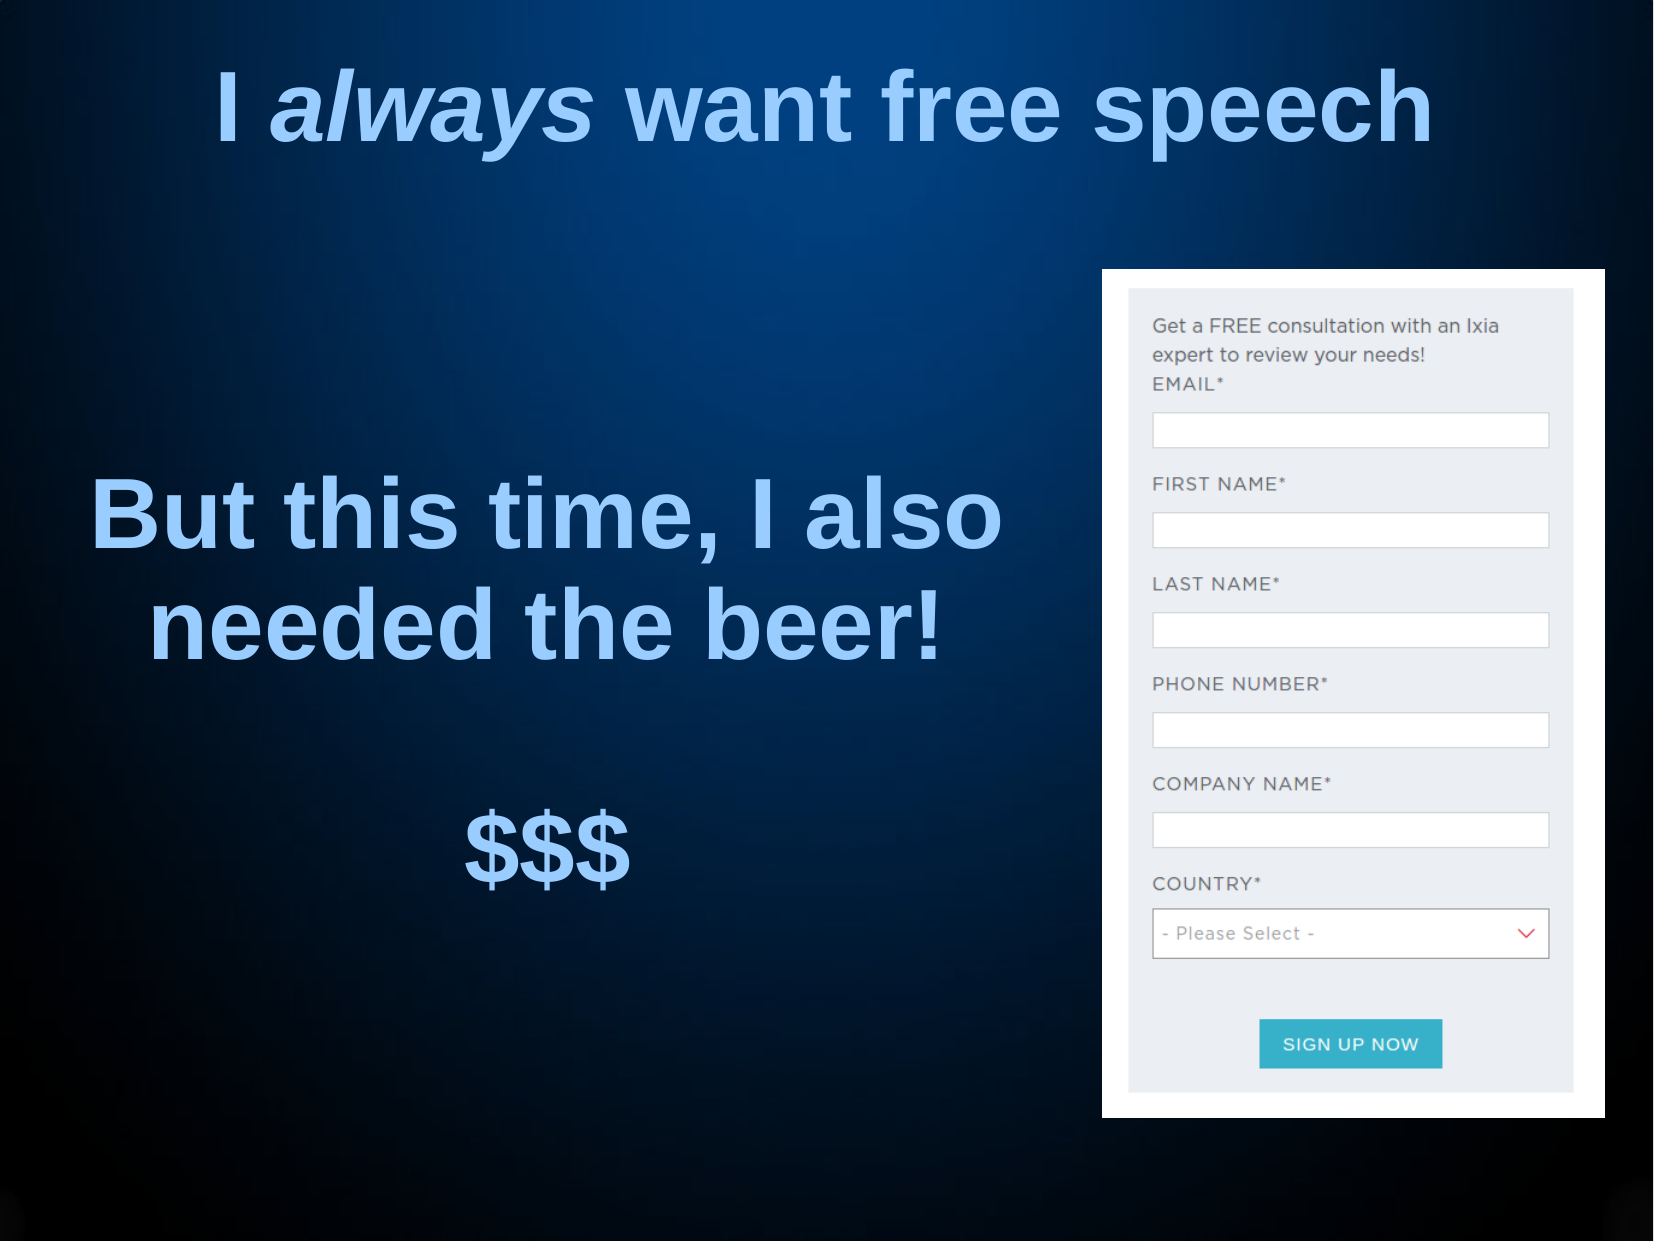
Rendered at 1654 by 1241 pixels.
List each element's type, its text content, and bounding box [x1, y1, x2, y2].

title I always want free speech [0, 2, 1651, 211]
picture [0, 0, 1654, 1241]
title But this time, I also needed the beer! $$$ [30, 240, 1066, 1123]
